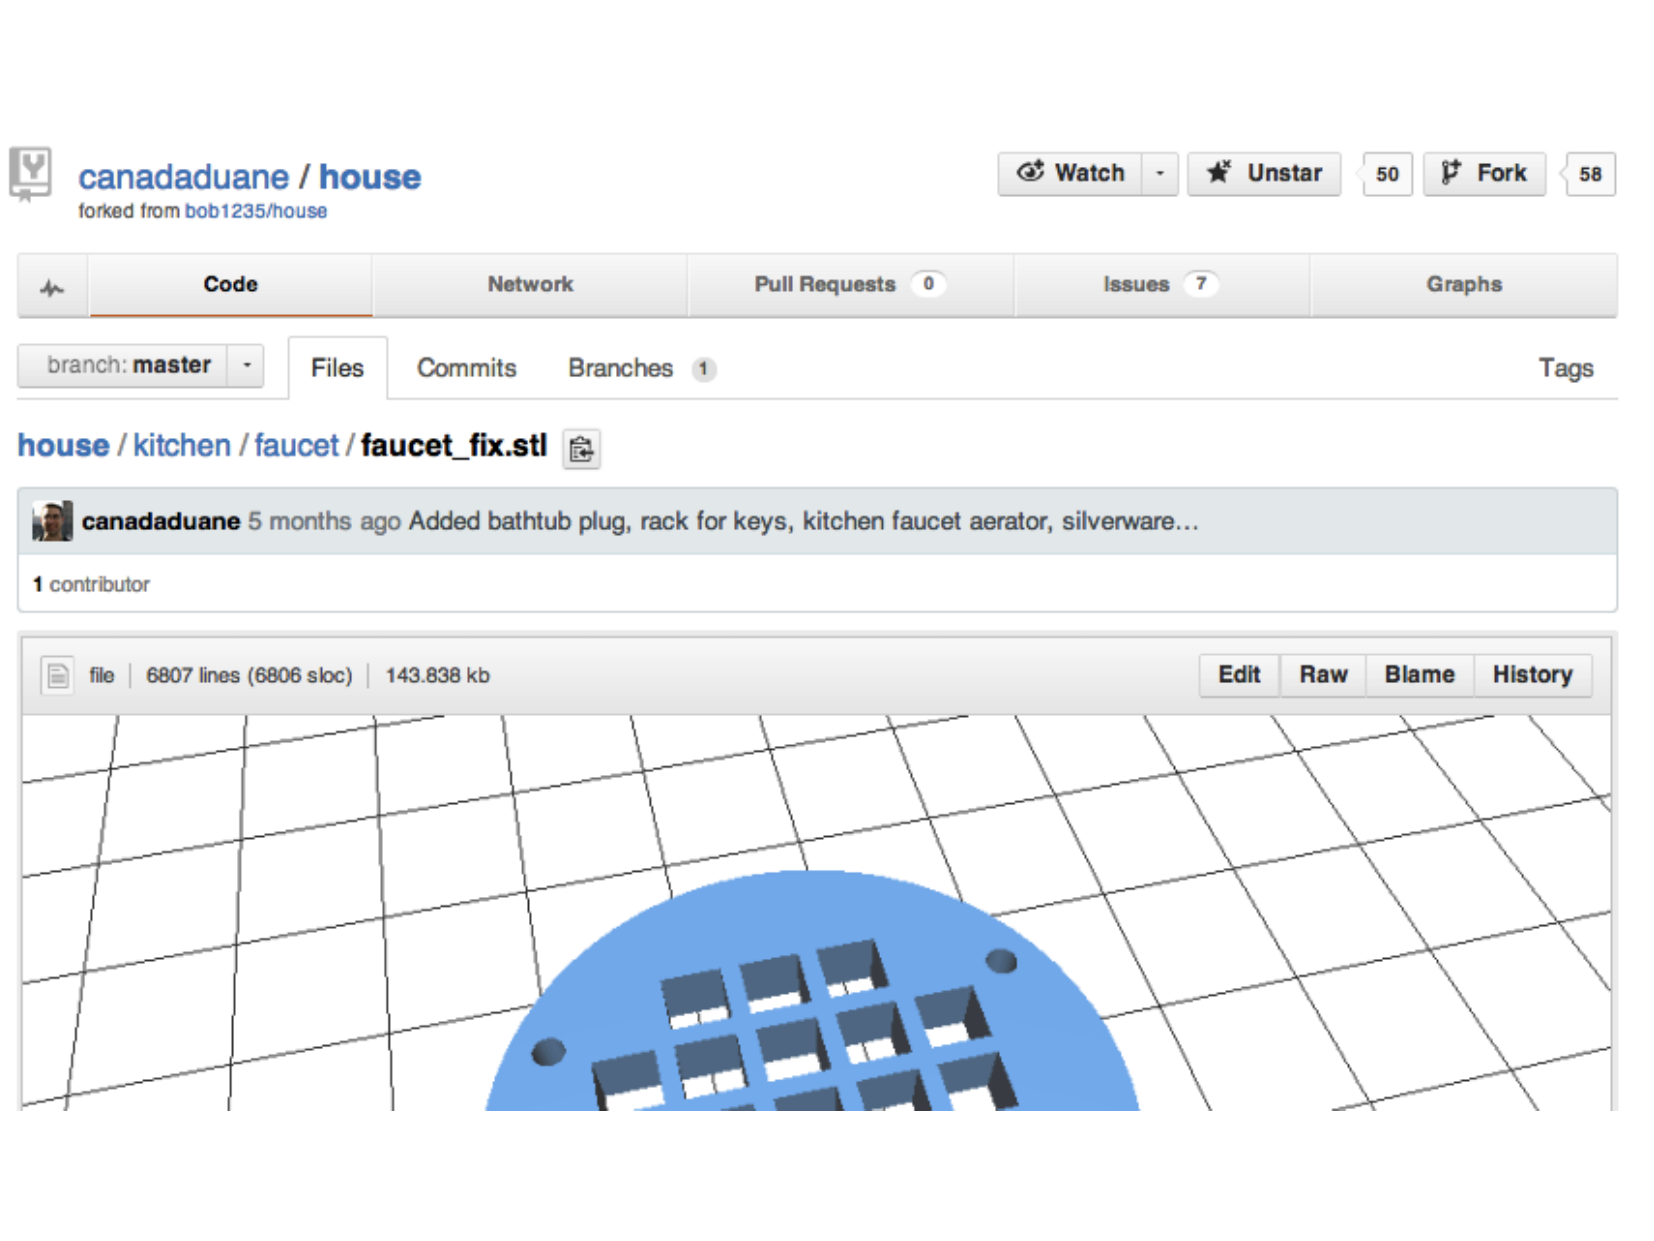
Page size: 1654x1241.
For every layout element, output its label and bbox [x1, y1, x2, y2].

picture [0, 135, 1642, 1111]
